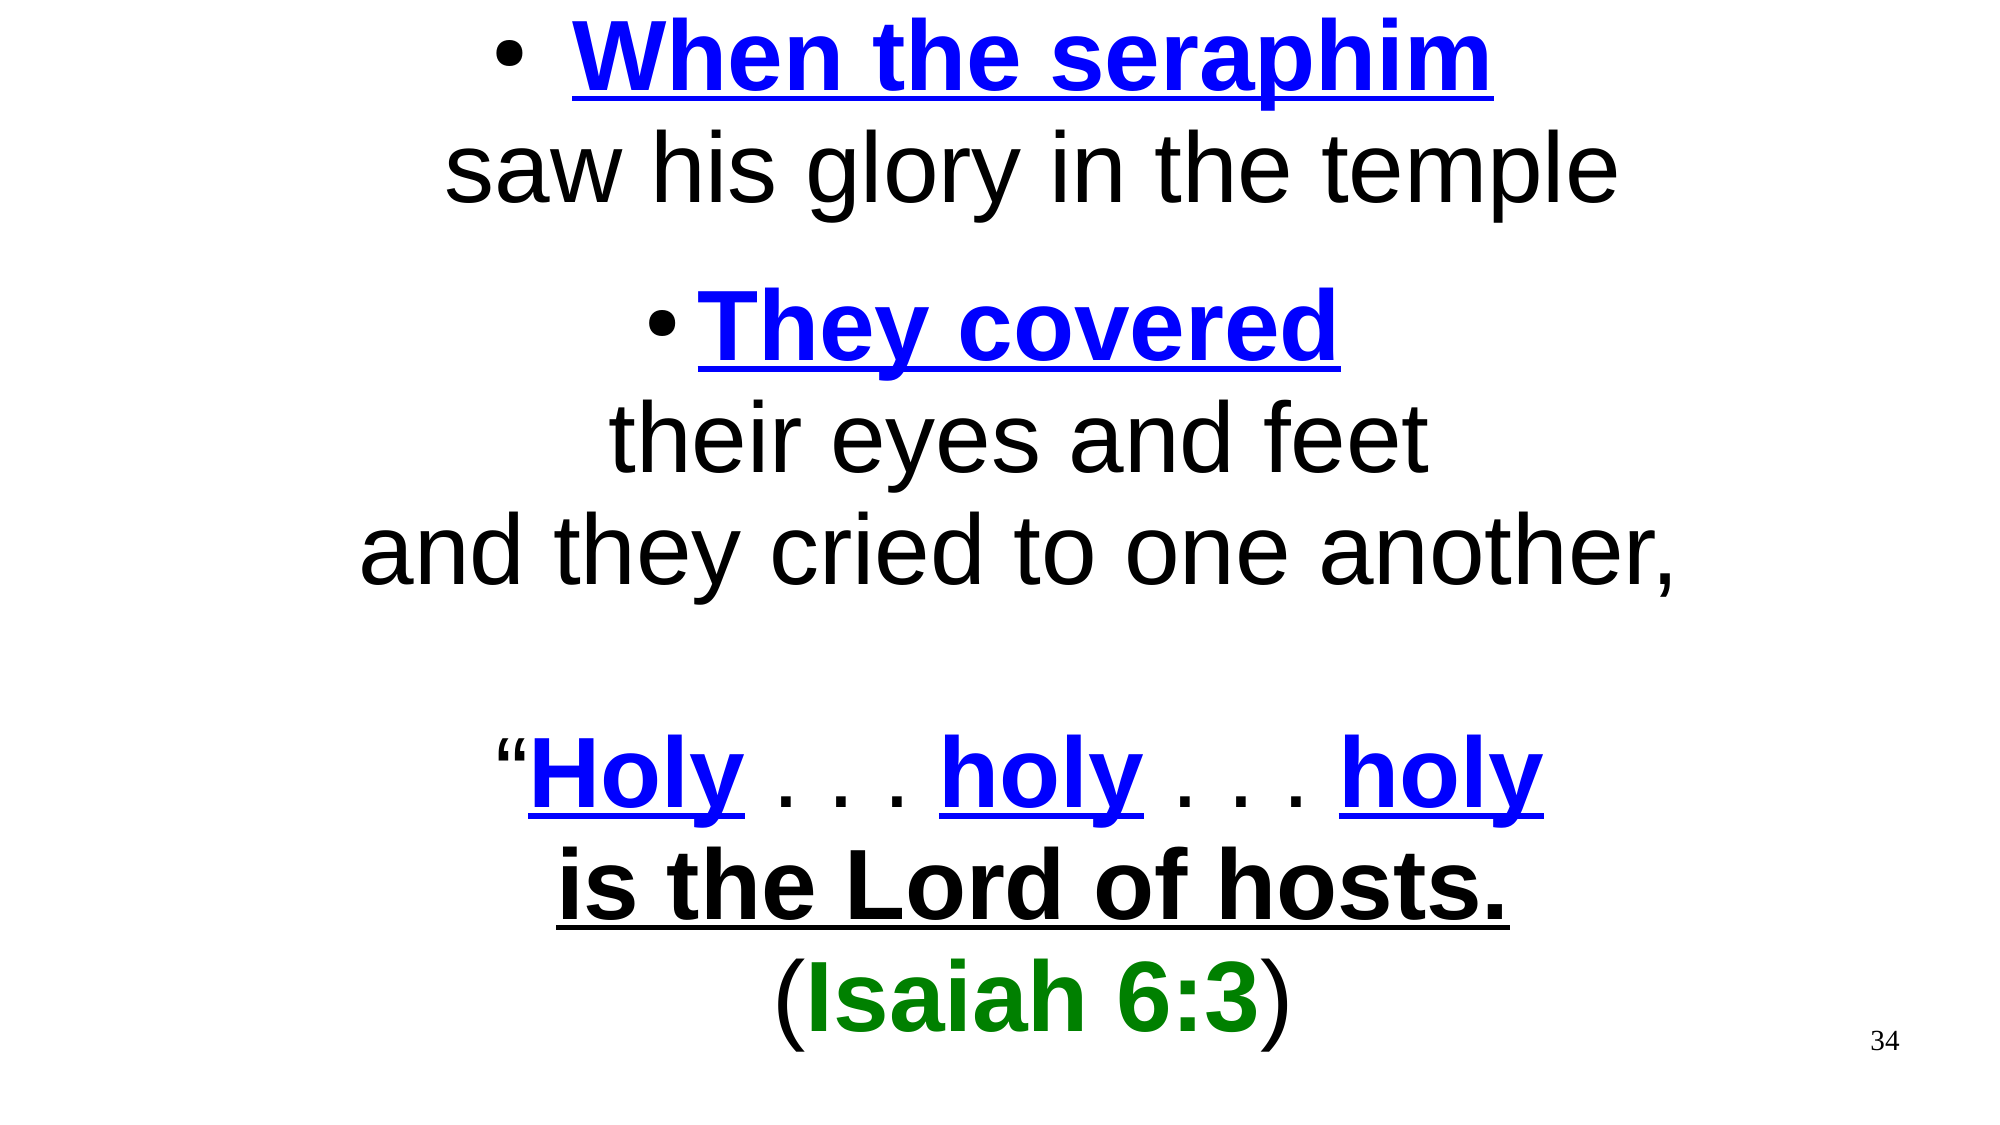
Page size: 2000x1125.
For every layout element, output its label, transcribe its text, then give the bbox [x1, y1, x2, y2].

list When the seraphim saw his glory in the temple They covered their eyes and feet and they cried to one another, “Holy . . . holy . . . holy is the Lord of hosts. (Isaiah 6:3) [0, 0, 1996, 1123]
